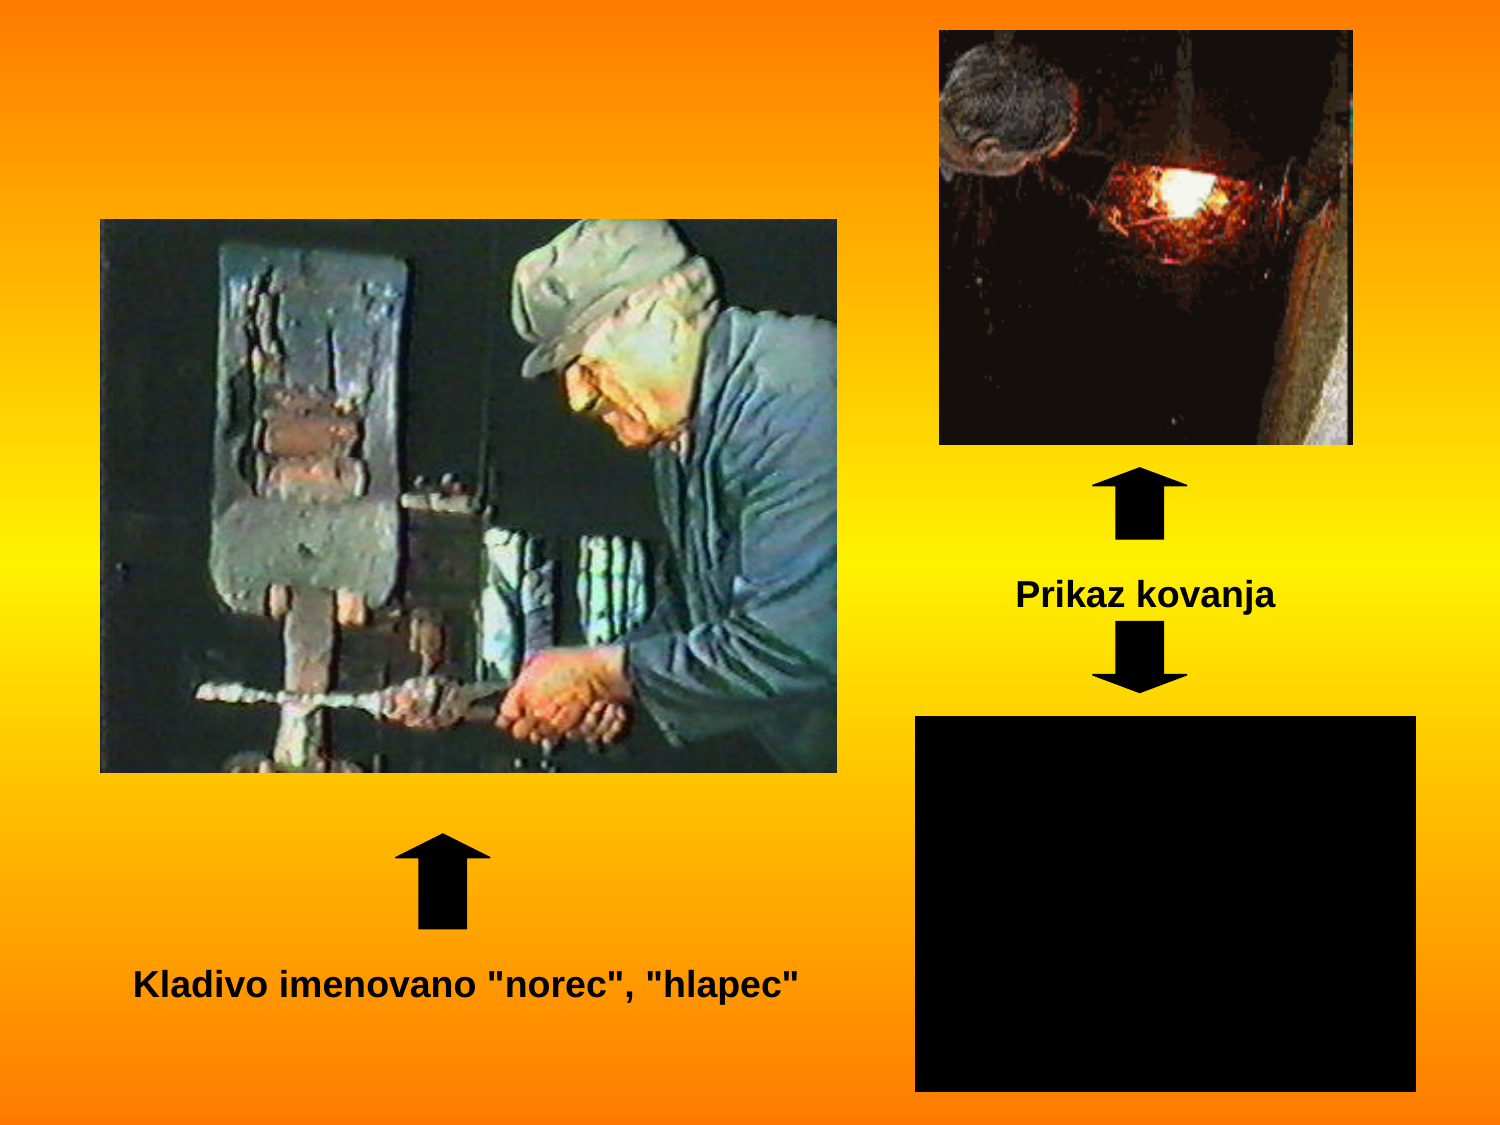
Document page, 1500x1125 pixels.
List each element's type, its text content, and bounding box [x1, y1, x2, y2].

text_box Kladivo imenovano "norec", "hlapec" [100, 952, 833, 1013]
picture [100, 219, 837, 773]
text_box [1092, 621, 1188, 693]
text_box Prikaz kovanja [938, 562, 1353, 623]
text_box [395, 834, 491, 929]
picture [915, 716, 1416, 1092]
text_box [1092, 467, 1188, 539]
picture [939, 30, 1353, 445]
